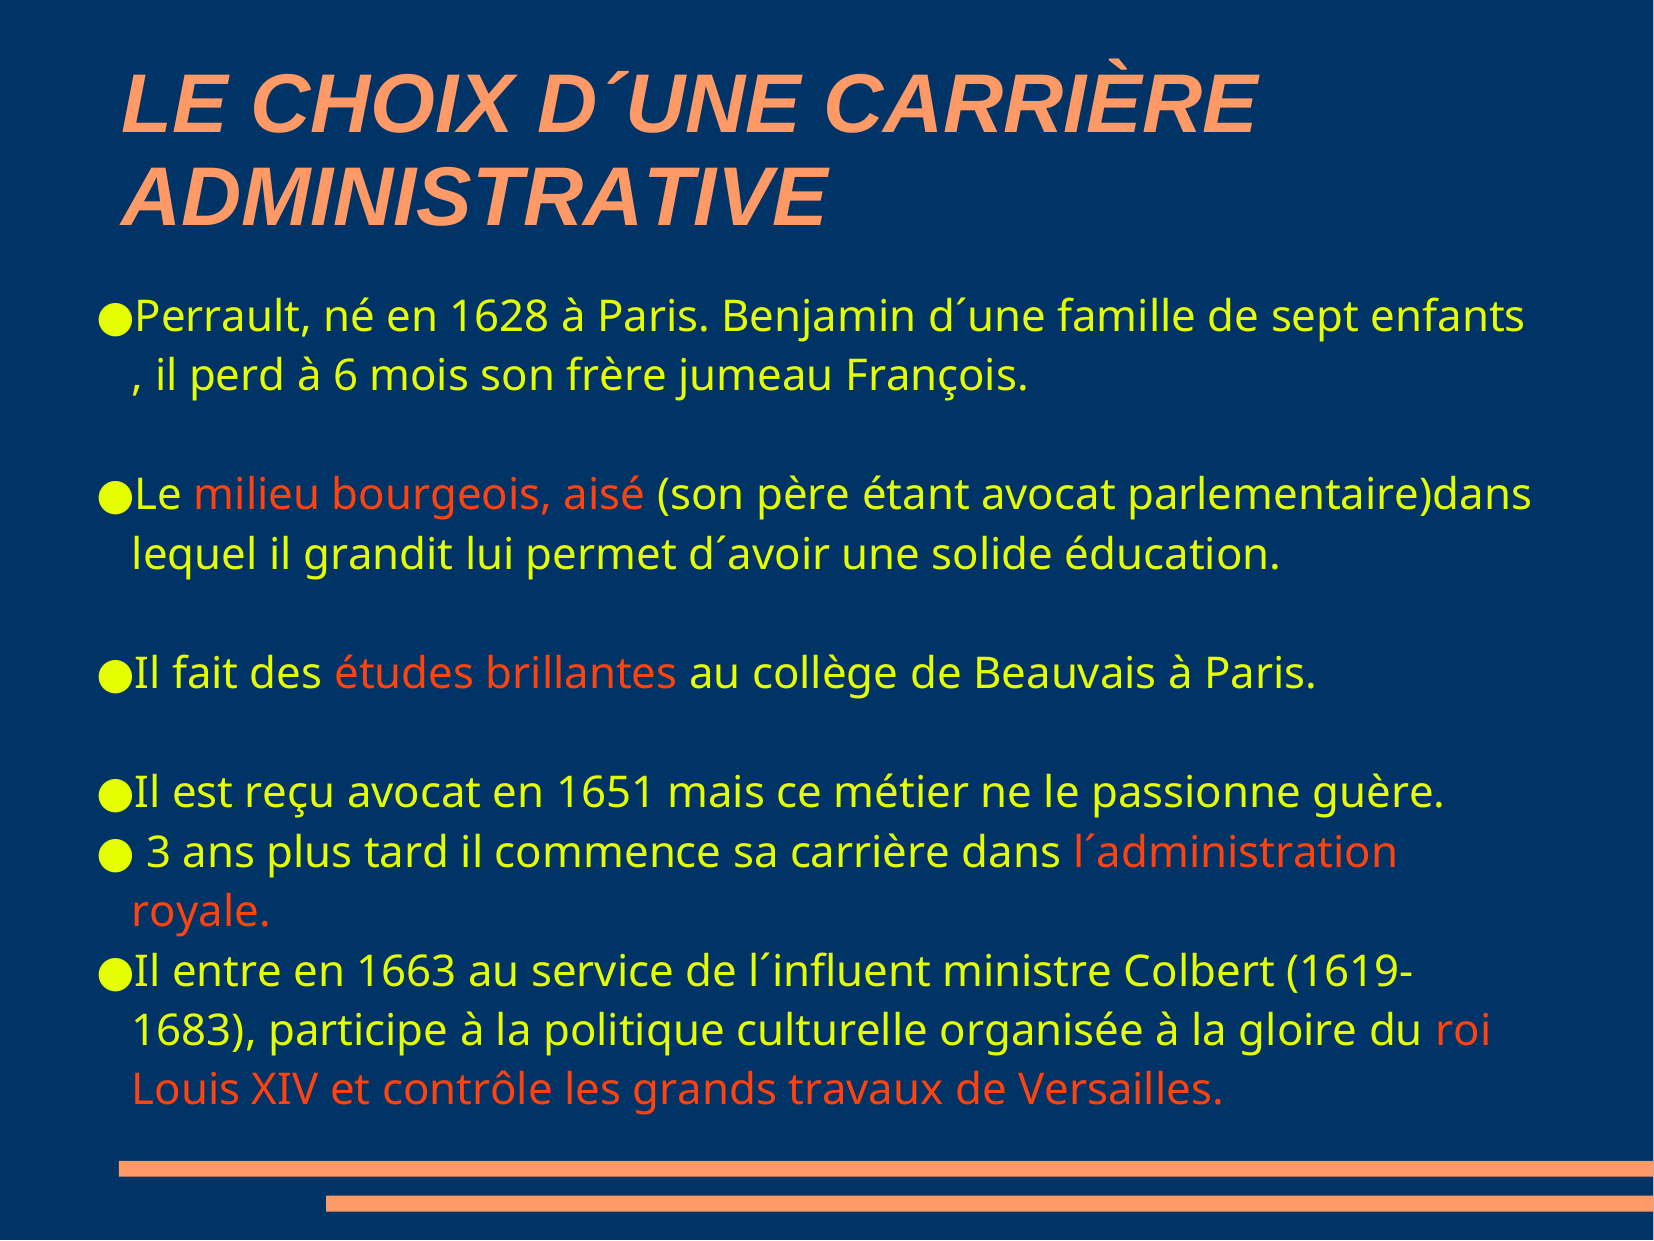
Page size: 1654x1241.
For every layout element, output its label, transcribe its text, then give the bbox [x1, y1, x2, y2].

title LE CHOIX D´UNE CARRIÈRE ADMINISTRATIVE [121, 53, 1534, 201]
subtitle ●Perrault, né en 1628 à Paris. Benjamin d´une famille de sept enfants , il perd à 6 mois son frère jumeau François. ●Le milieu bourgeois, aisé (son père étant avocat parlementaire)dans lequel il grandit lui permet d´avoir une solide éducation. ●Il fait des études brillantes au collège de Beauvais à Paris. ●Il est reçu avocat en 1651 mais ce métier ne le passionne guère. ● 3 ans plus tard il commence sa carrière dans l´administration royale. ●Il entre en 1663 au service de l´influent ministre Colbert (1619-1683), participe à la politique culturelle organisée à la gloire du roi Louis XIV et contrôle les grands travaux de Versailles. [96, 201, 1536, 1241]
